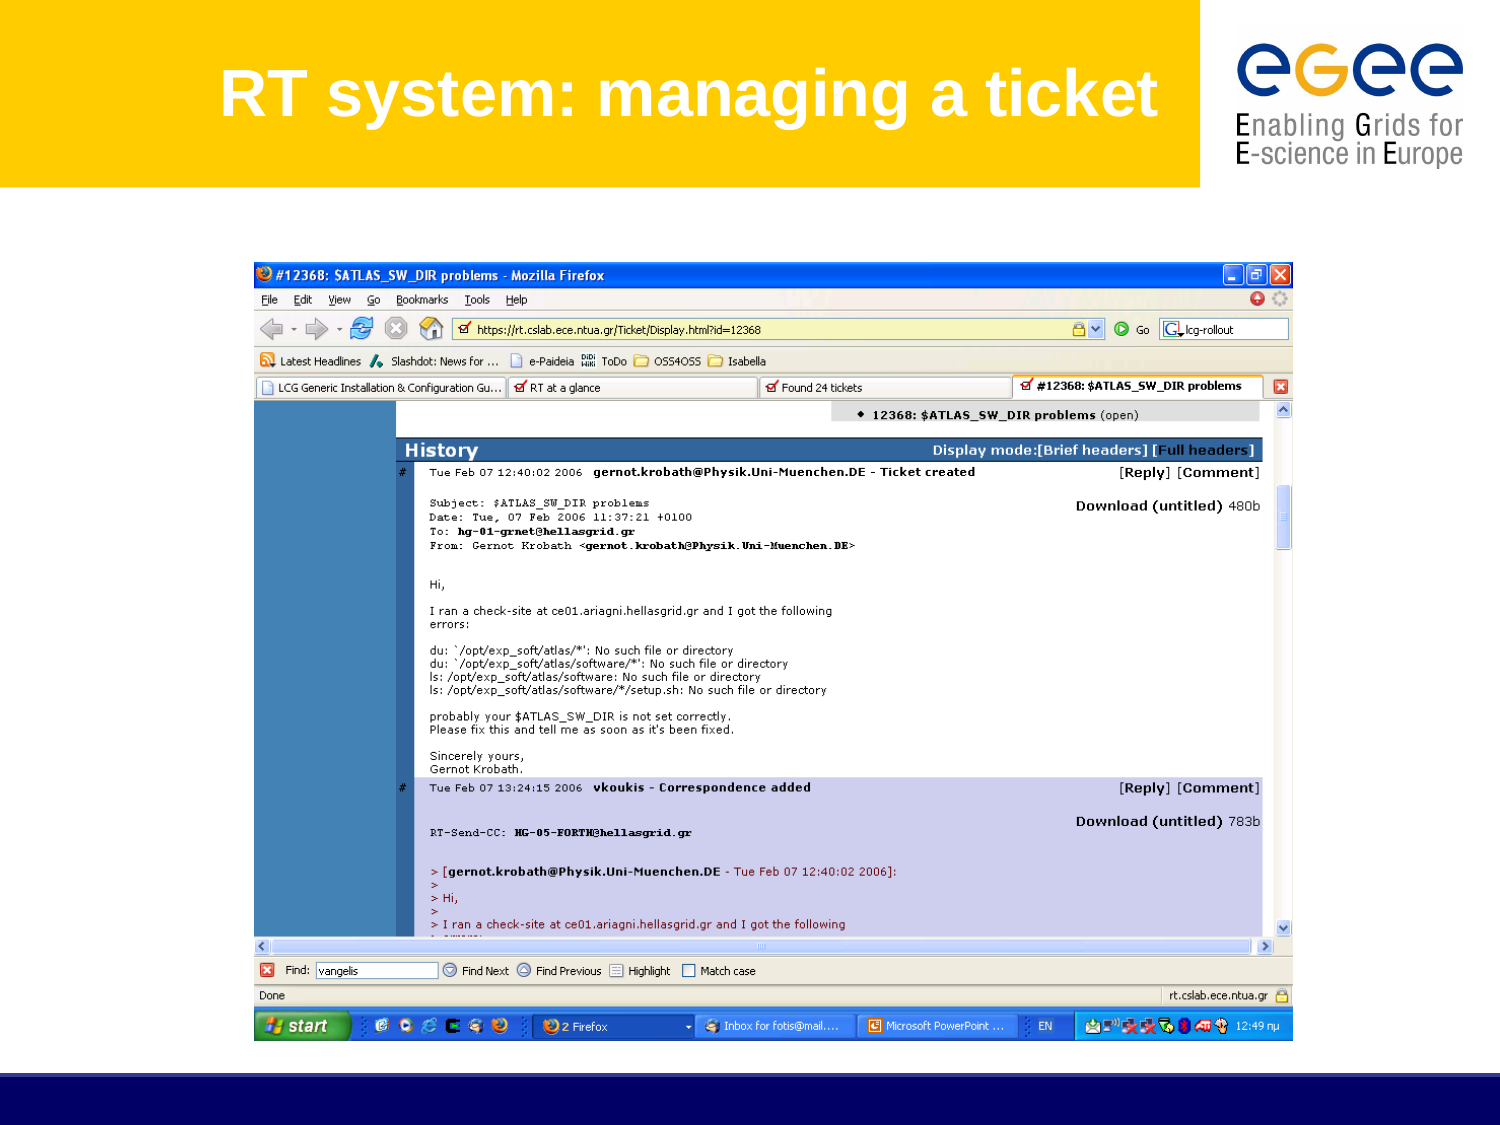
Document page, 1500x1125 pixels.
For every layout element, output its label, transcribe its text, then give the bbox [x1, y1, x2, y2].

picture [254, 262, 1293, 1041]
picture [1237, 24, 1463, 169]
title RT system: managing a ticket [12, 37, 1175, 150]
